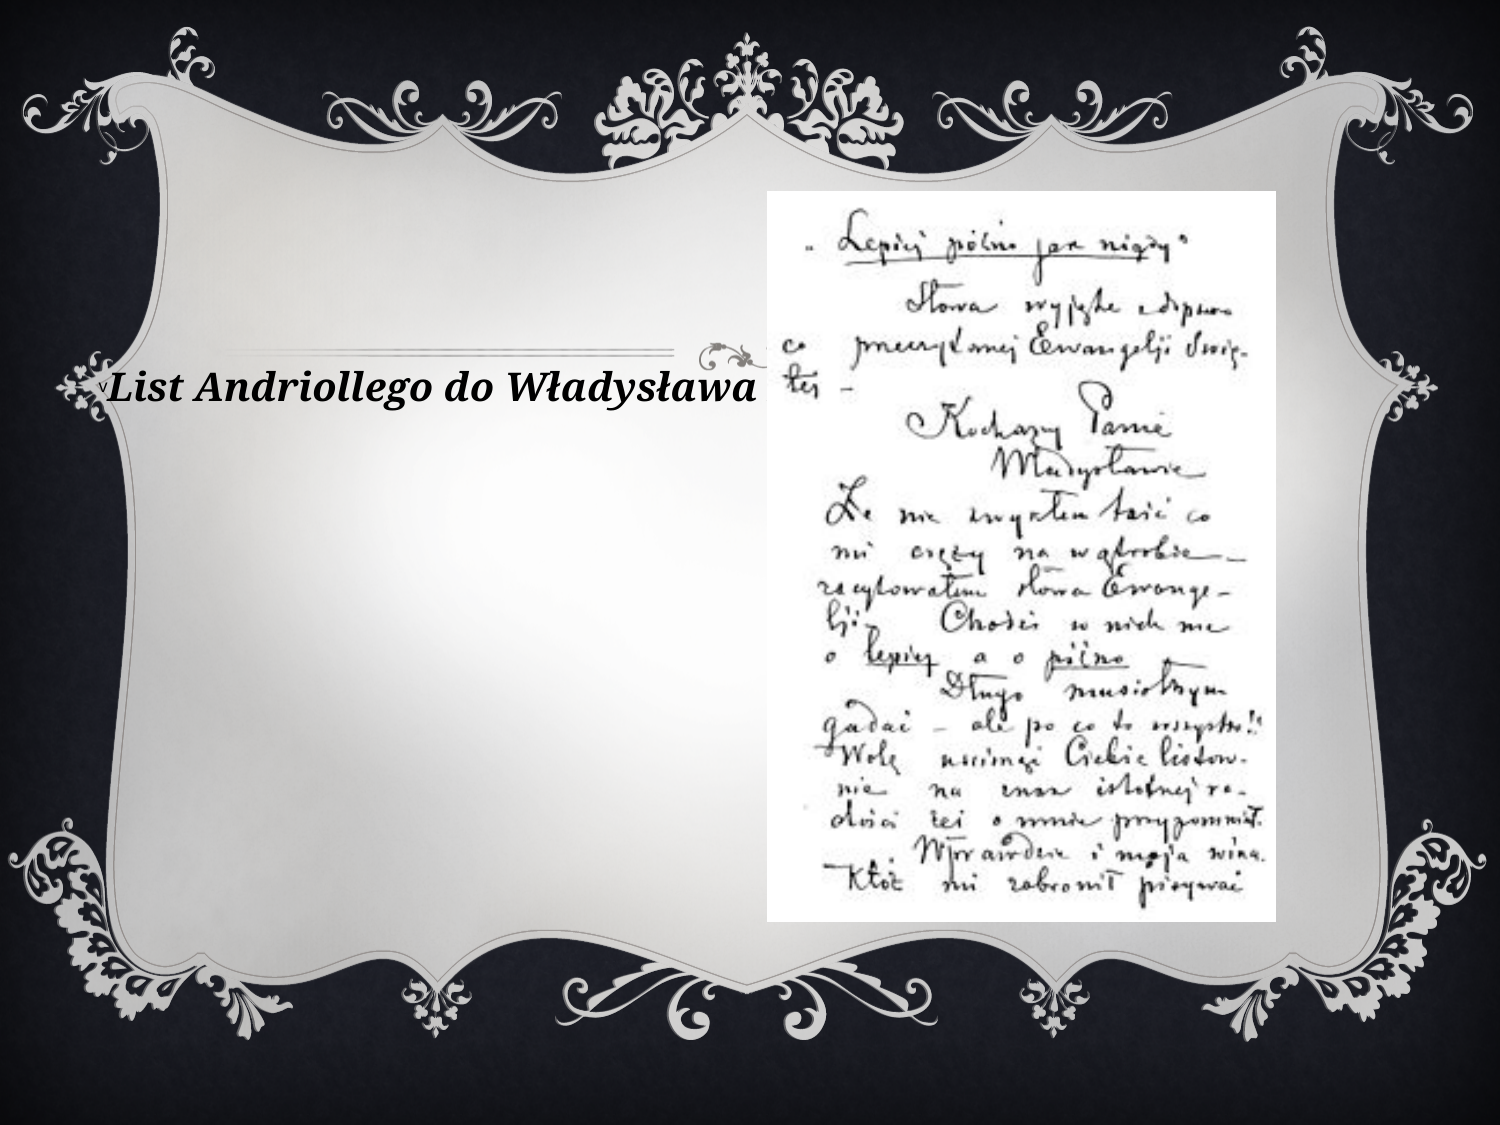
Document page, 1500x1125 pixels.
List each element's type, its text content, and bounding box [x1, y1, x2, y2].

list List Andriollego do Władysława Bełzy [83, 330, 767, 397]
picture [0, 0, 1500, 1125]
